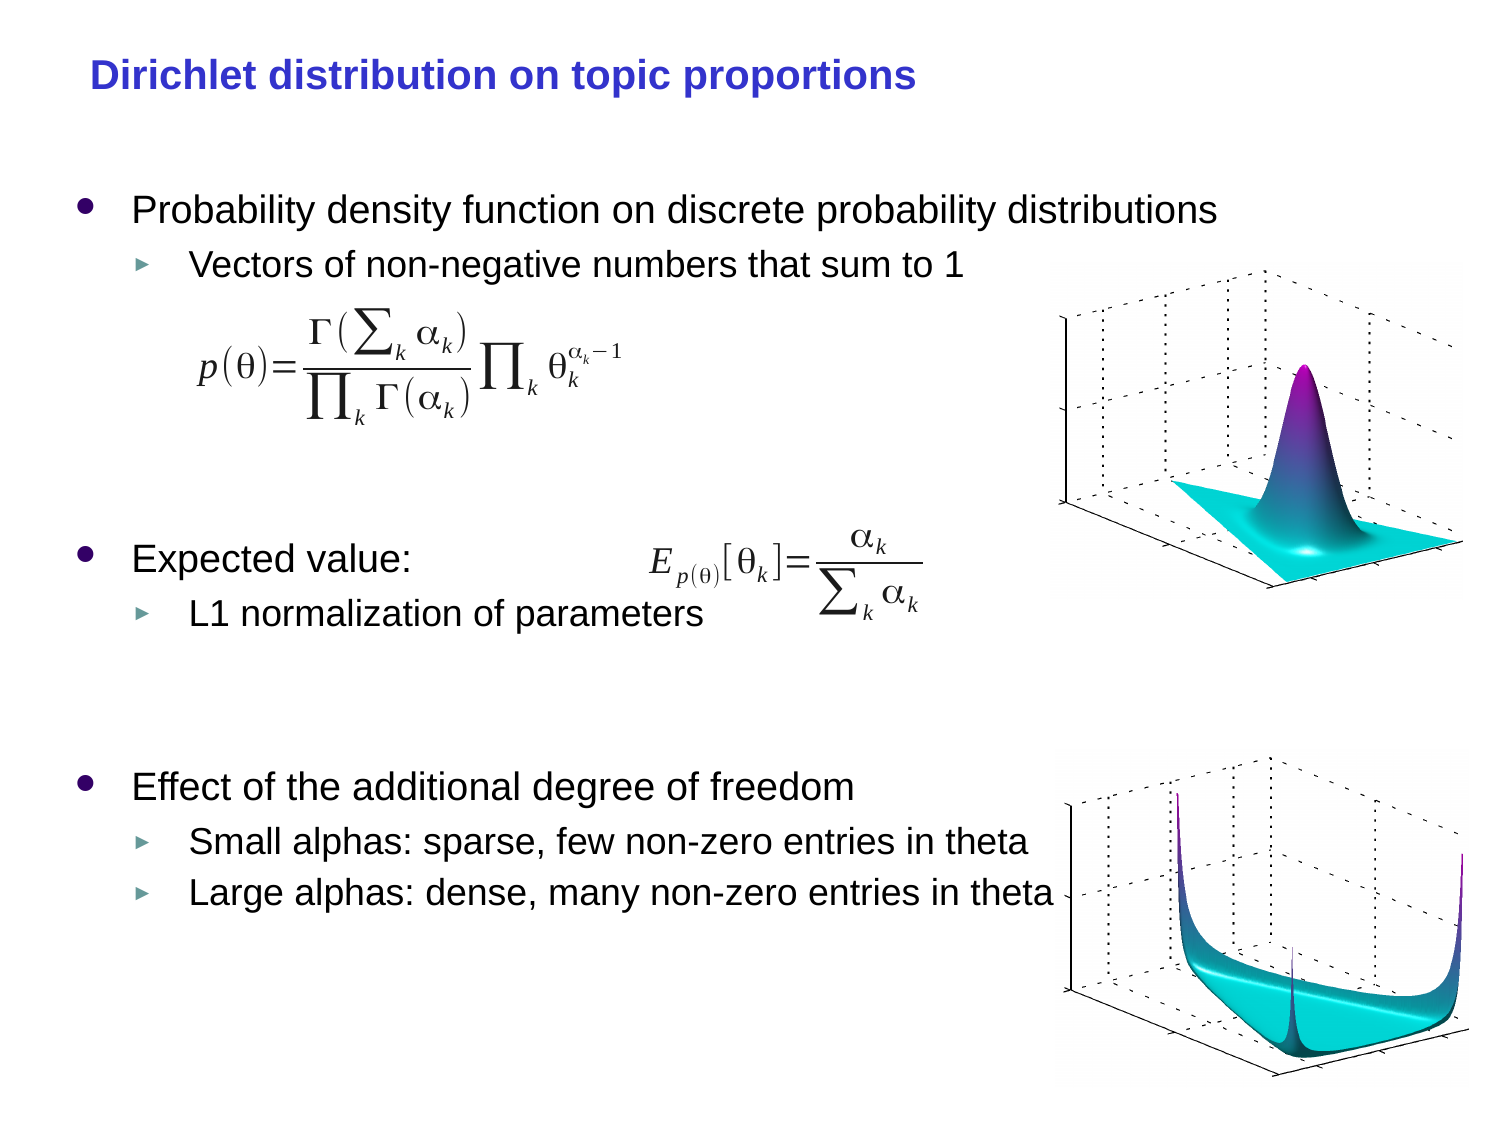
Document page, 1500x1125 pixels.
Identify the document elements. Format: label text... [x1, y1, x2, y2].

picture [1050, 262, 1463, 601]
title Dirichlet distribution on topic proportions [75, 37, 1426, 113]
picture [1055, 749, 1469, 1088]
chart [187, 306, 628, 431]
list Probability density function on discrete probability distributions Vectors of non-negative numbers that sum to 1 Expected value: L1 normalization of parameters Effect of the additional degree of freedom Small alphas: sparse, few non-zero entries in theta Large alphas: dense, many non-zero entries in theta [75, 187, 1425, 1088]
chart [640, 513, 930, 625]
